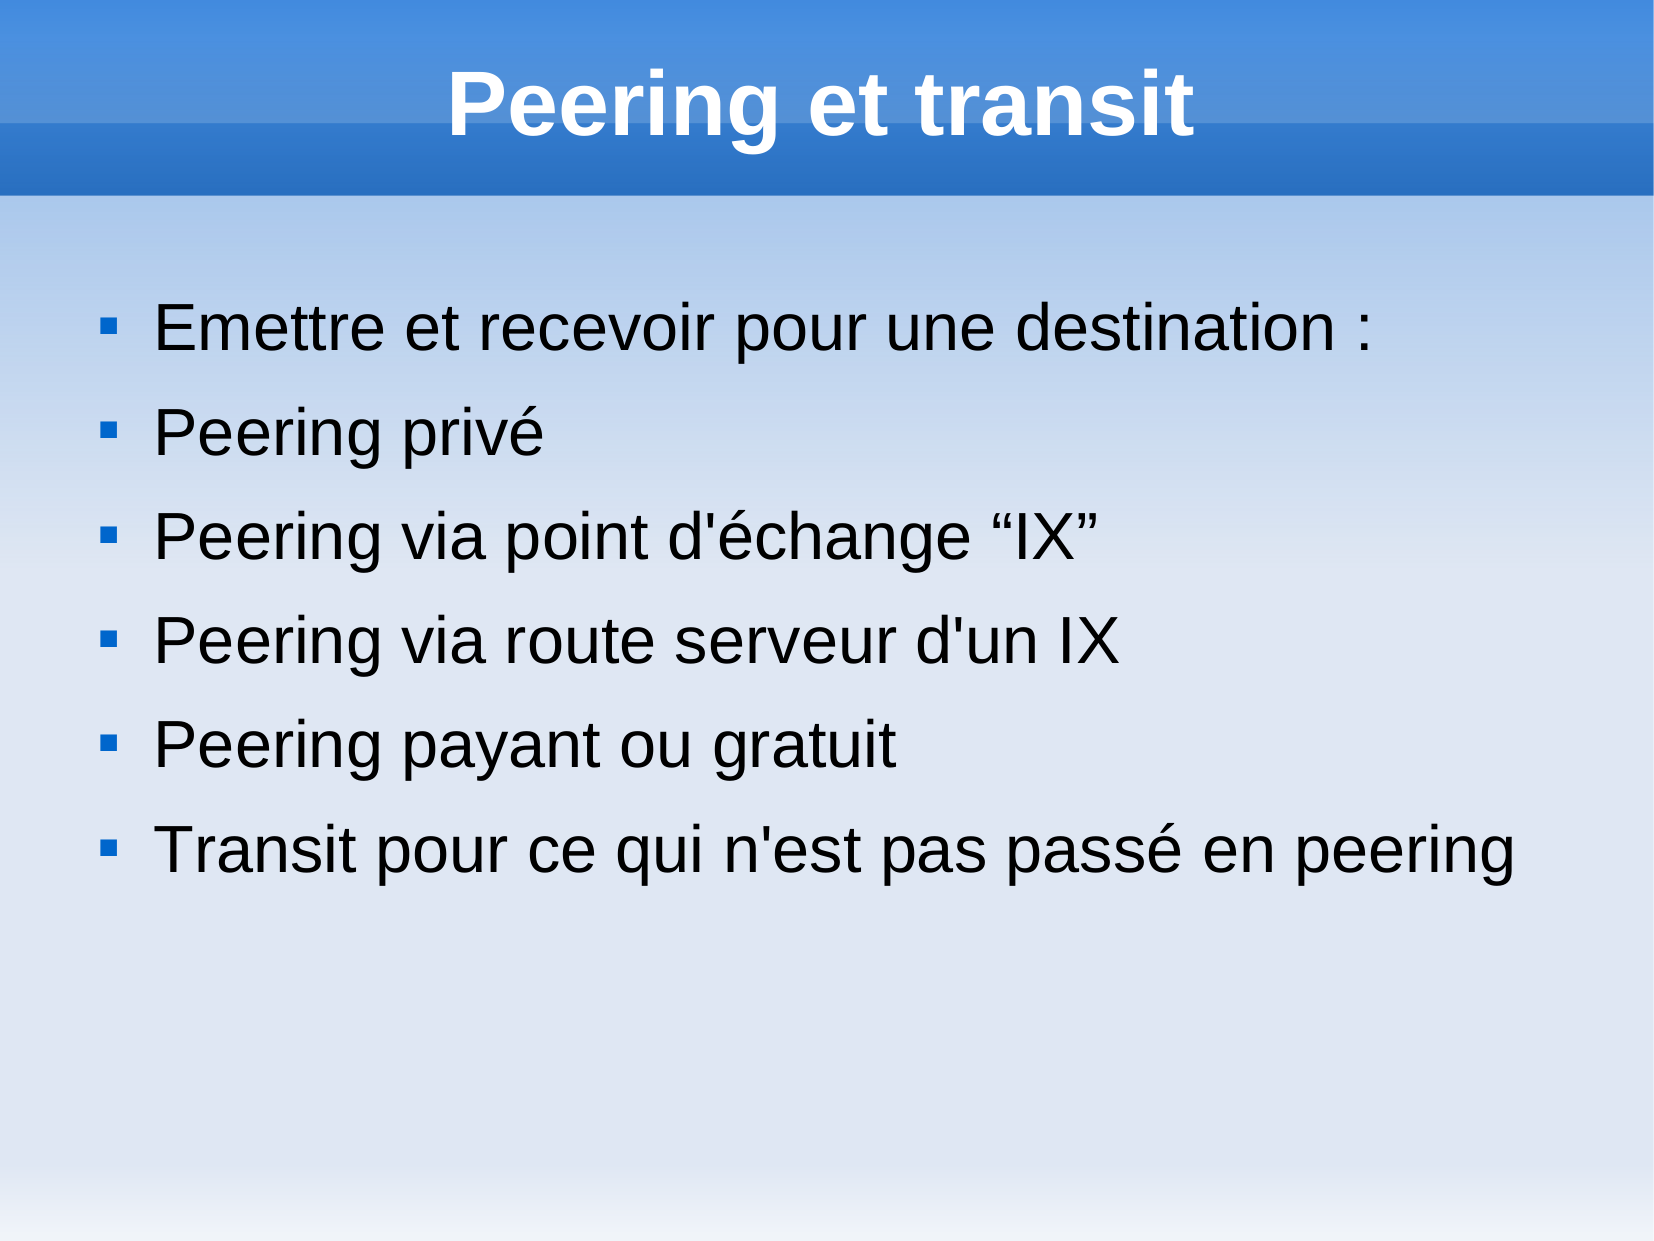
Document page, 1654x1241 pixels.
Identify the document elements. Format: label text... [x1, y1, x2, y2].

title Peering et transit [76, 7, 1565, 200]
list Emettre et recevoir pour une destination : Peering privé Peering via point d'échange “IX” Peering via route serveur d'un IX Peering payant ou gratuit Transit pour ce qui n'est pas passé en peering [82, 290, 1571, 1094]
picture [0, 0, 1654, 1241]
